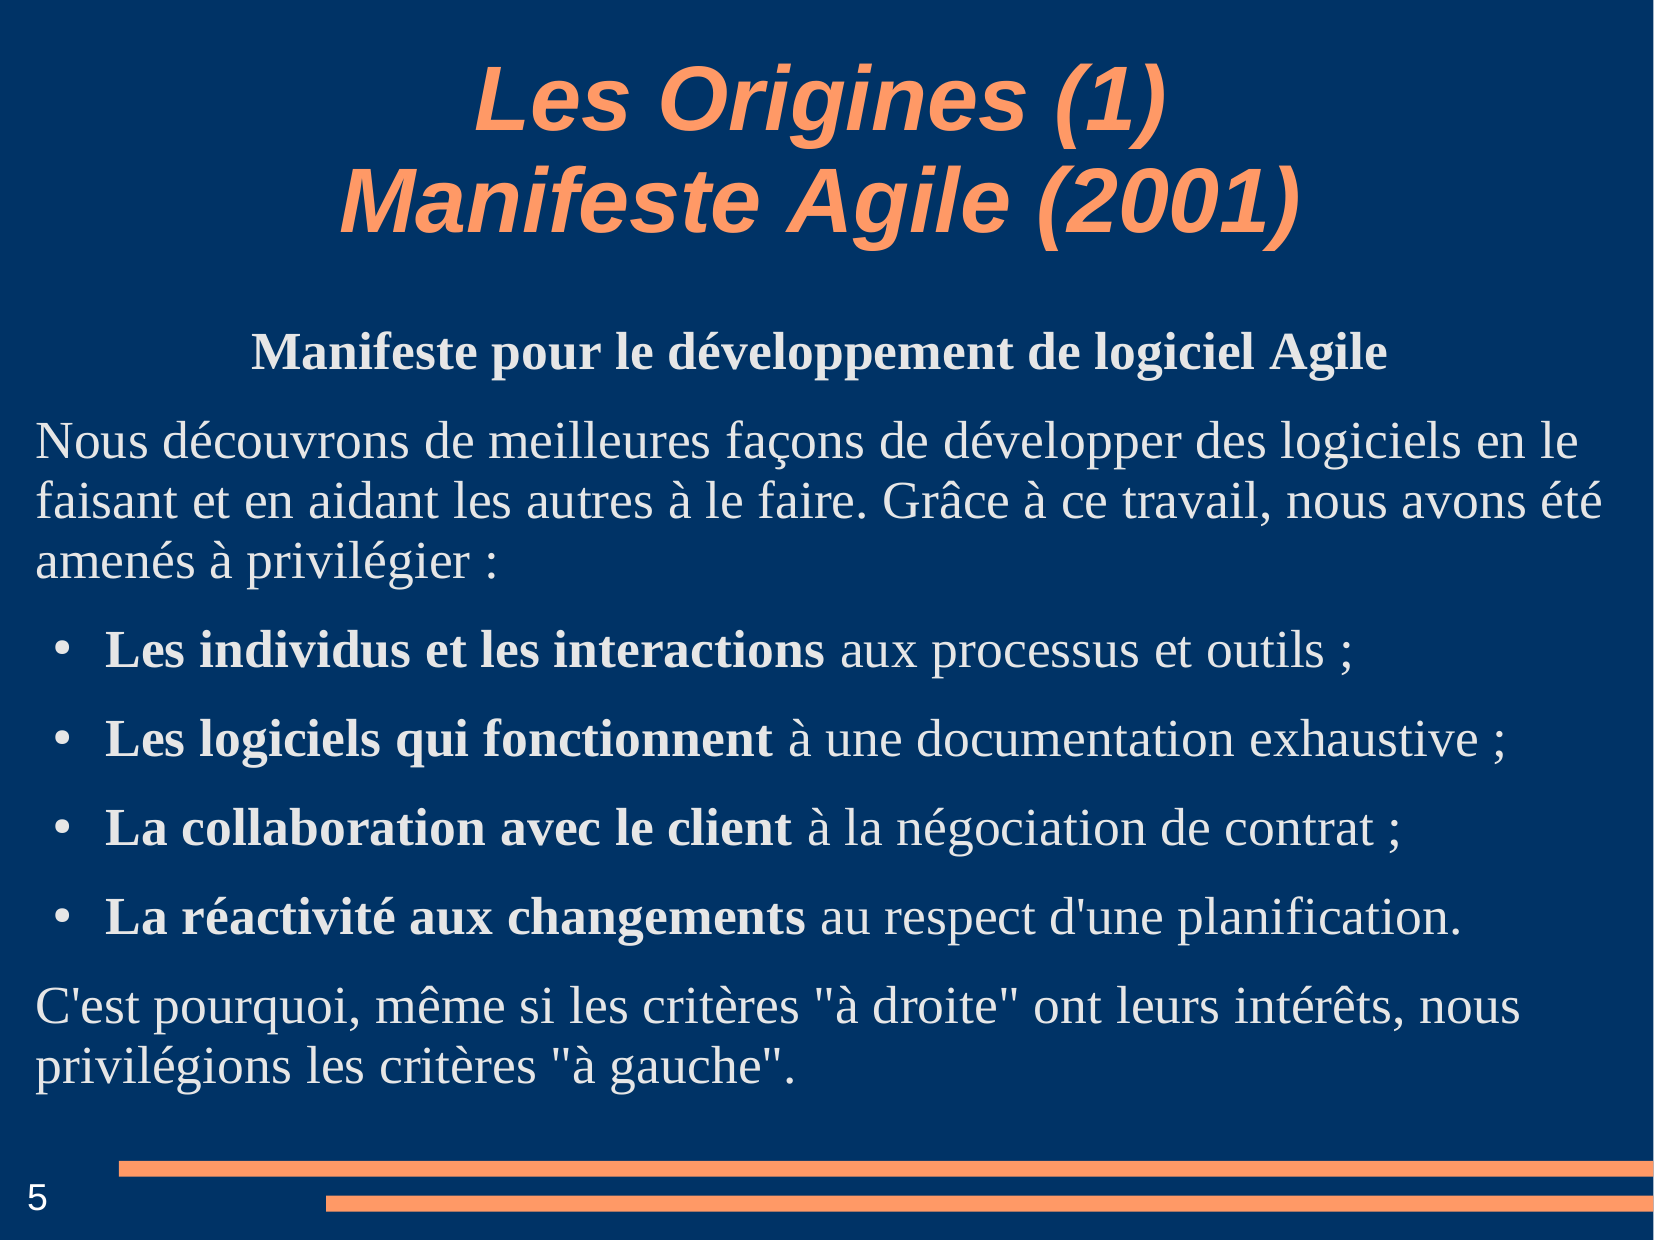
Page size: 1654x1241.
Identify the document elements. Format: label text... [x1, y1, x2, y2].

title Les Origines (1) Manifeste Agile (2001) [35, 46, 1607, 254]
list Manifeste pour le développement de logiciel Agile Nous découvrons de meilleures façons de développer des logiciels en le faisant et en aidant les autres à le faire. Grâce à ce travail, nous avons été amenés à privilégier : Les individus et les interactions aux processus et outils ; Les logiciels qui fonctionnent à une documentation exhaustive ; La collaboration avec le client à la négociation de contrat ; La réactivité aux changements au respect d'une planification. C'est pourquoi, même si les critères "à droite" ont leurs intérêts, nous privilégions les critères "à gauche". [35, 322, 1607, 1099]
